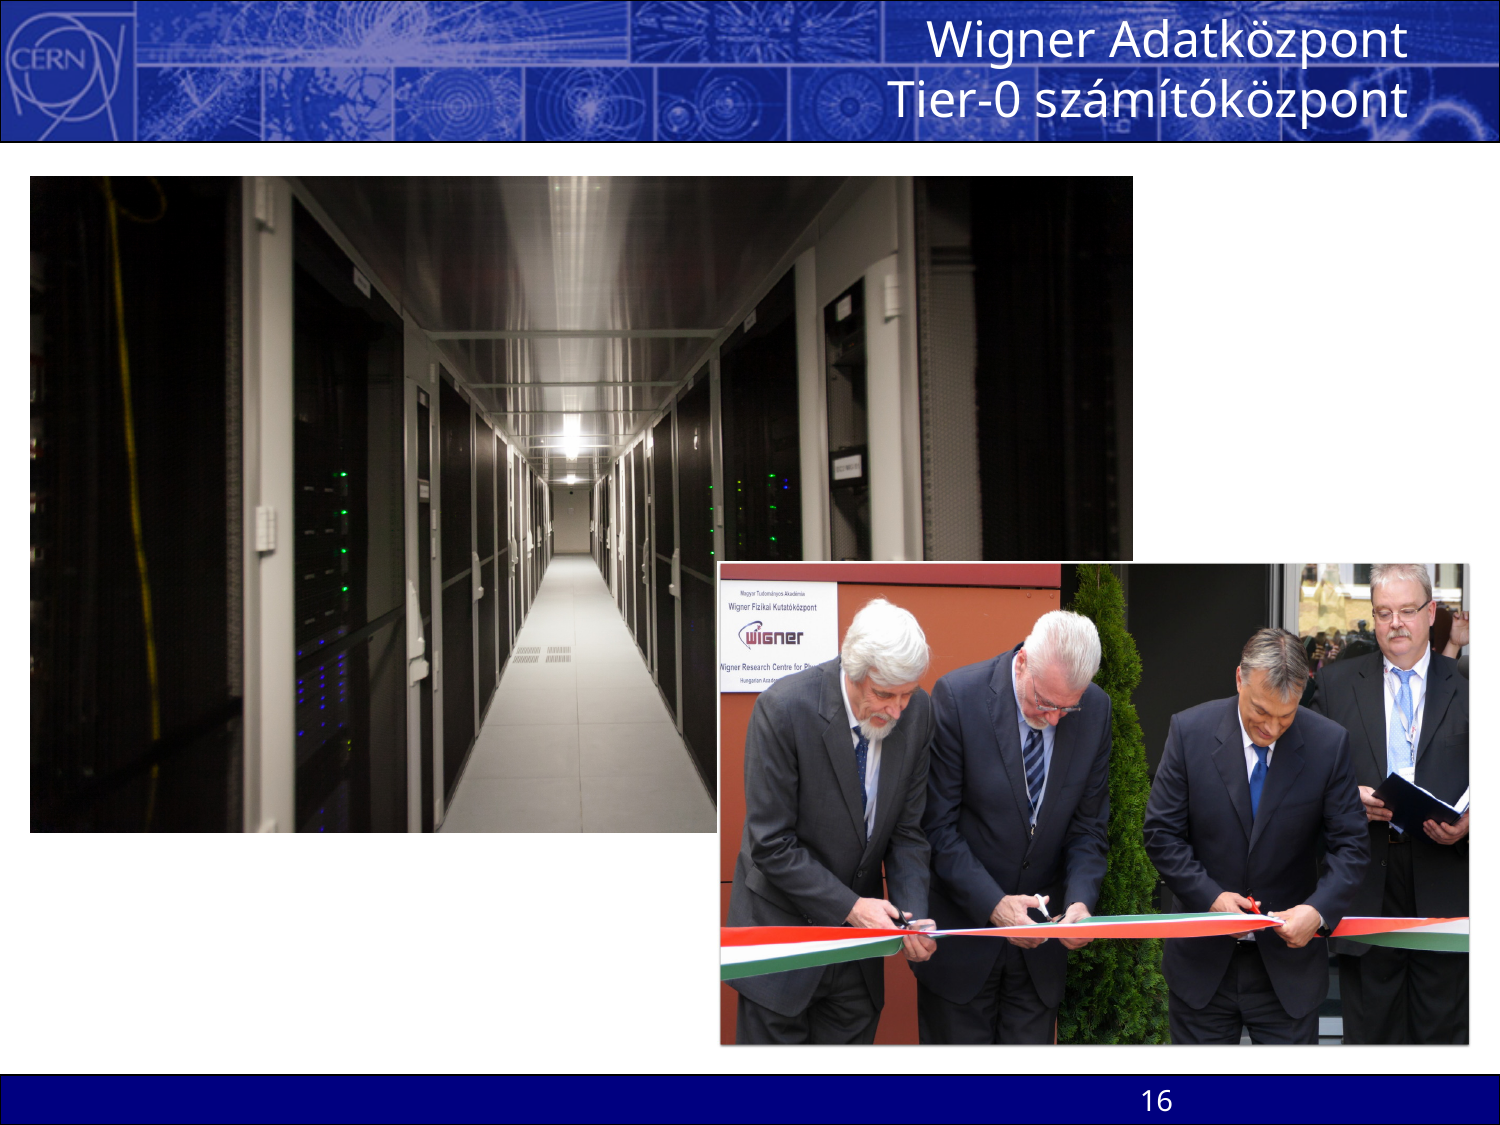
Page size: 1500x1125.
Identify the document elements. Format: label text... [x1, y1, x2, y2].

text_box Wigner Adatközpont Tier-0 számítóközpont [524, 0, 1424, 136]
picture [30, 176, 1472, 1049]
text_box <number> [1125, 1074, 1437, 1125]
